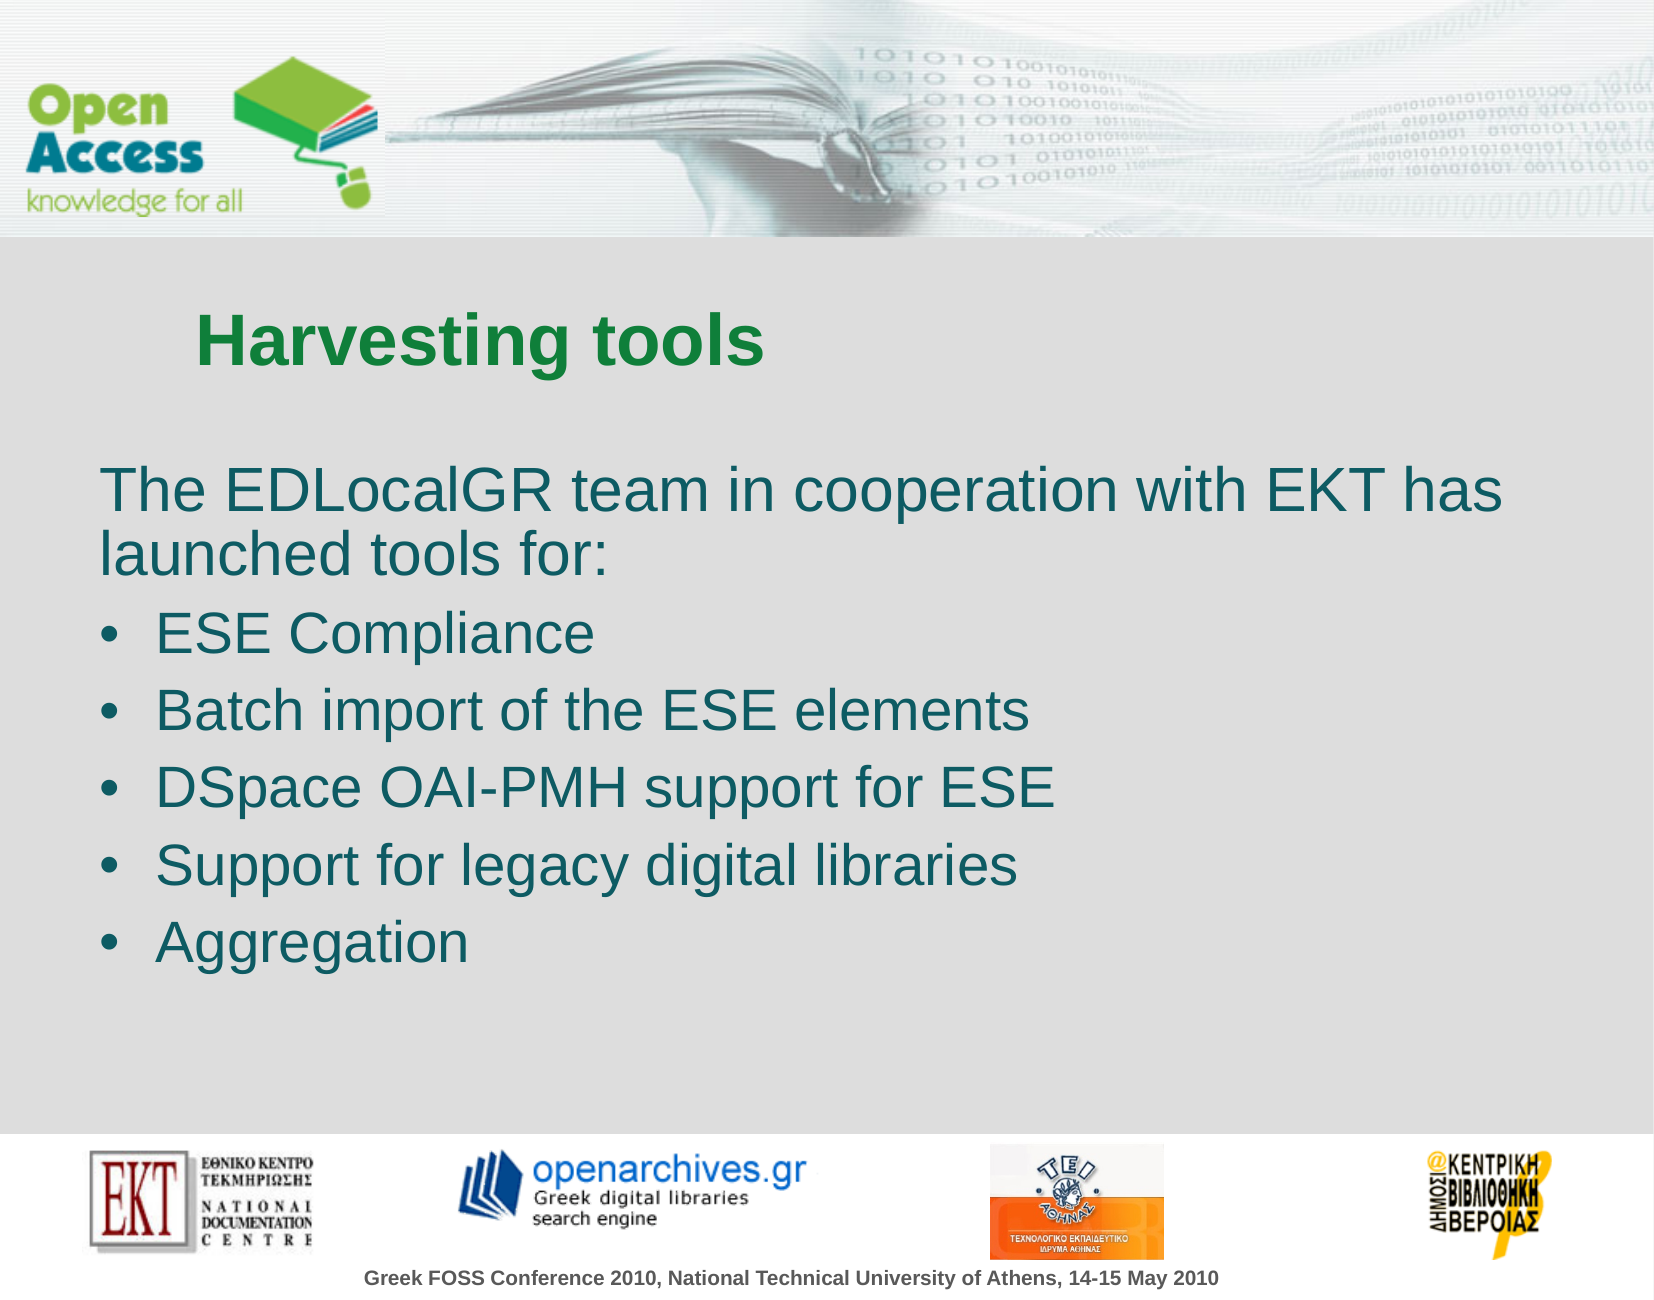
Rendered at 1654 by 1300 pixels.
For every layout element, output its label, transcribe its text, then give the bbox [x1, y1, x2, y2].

text_box The EDLocalGR team in cooperation with EKT has launched tools for: ESE Compliance Batch import of the ESE elements DSpace OAI-PMH support for ESE Support for legacy digital libraries Aggregation [82, 450, 1572, 1037]
picture [1424, 1136, 1648, 1260]
picture [990, 1142, 1164, 1260]
picture [451, 1142, 851, 1231]
picture [0, 0, 1654, 237]
text_box Harvesting tools [195, 303, 1516, 387]
picture [82, 1138, 323, 1260]
